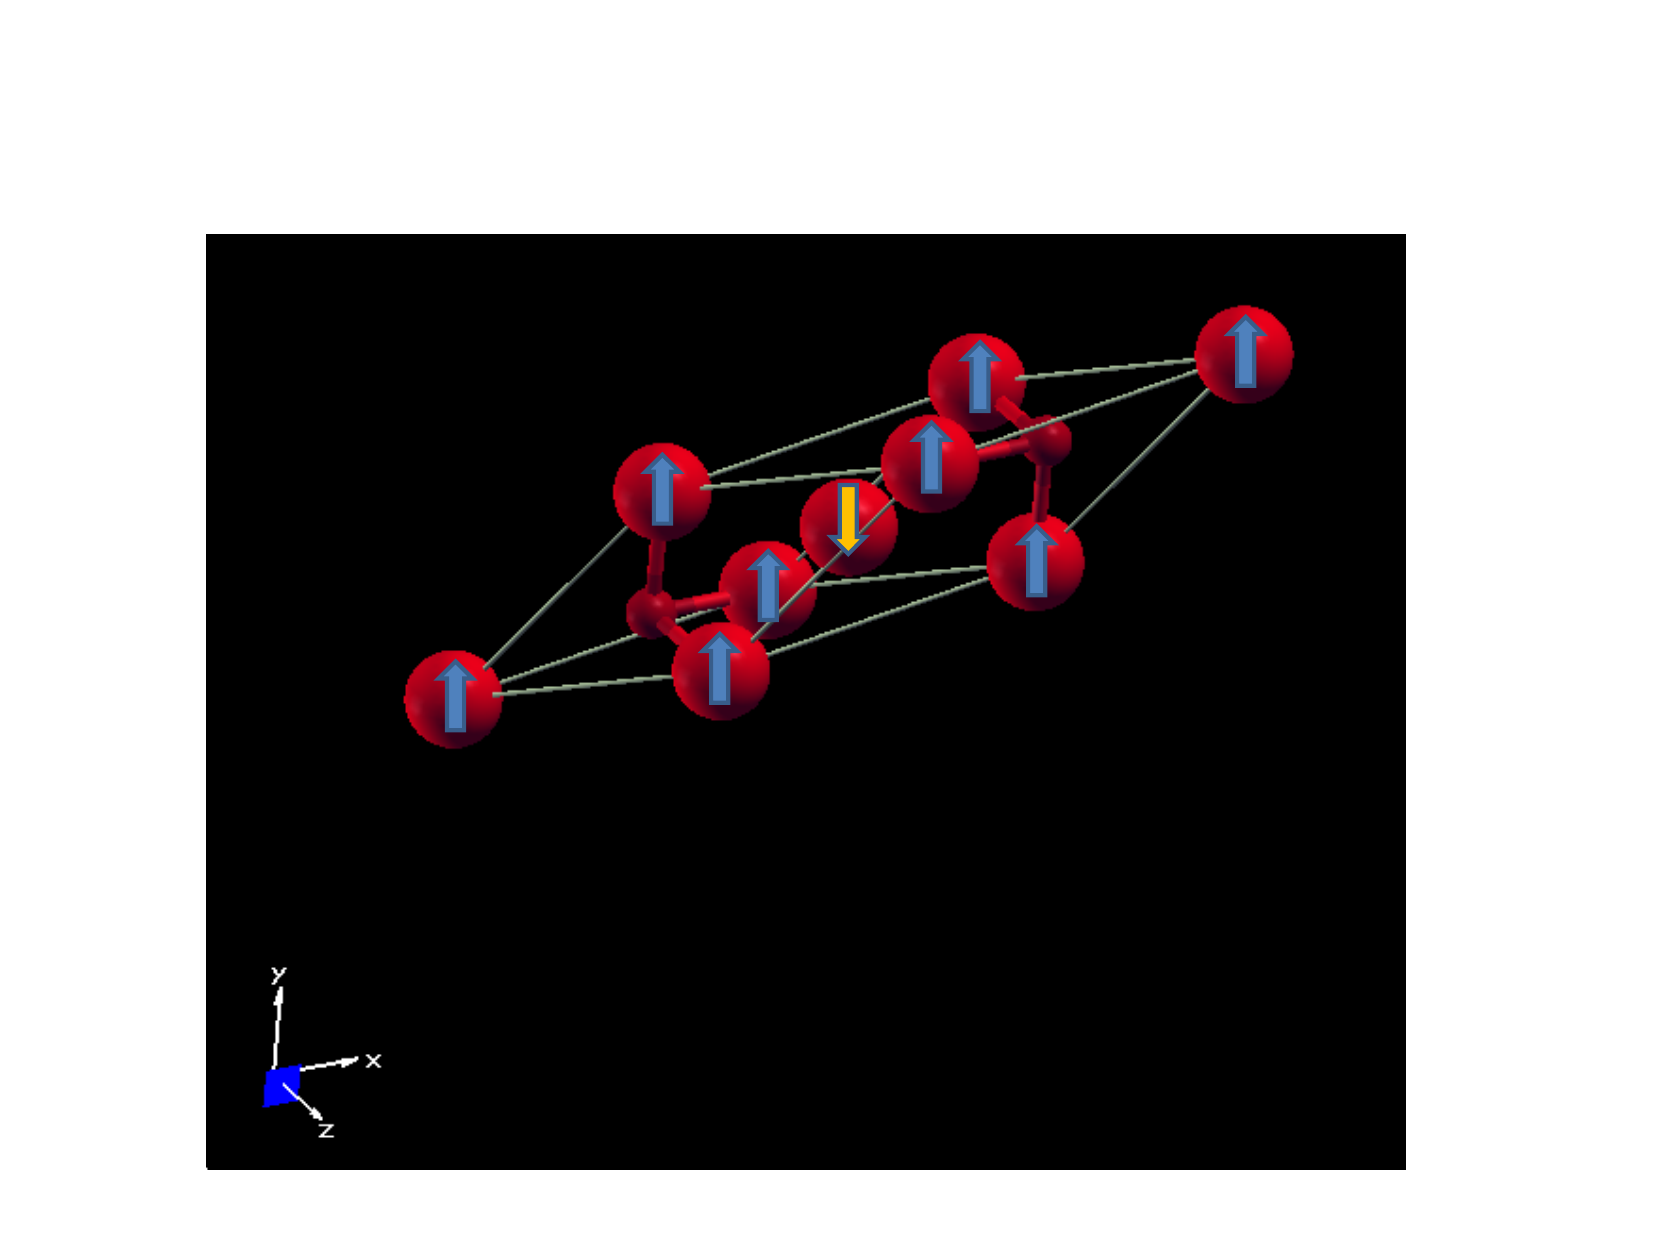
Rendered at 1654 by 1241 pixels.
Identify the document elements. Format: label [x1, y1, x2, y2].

text_box [914, 422, 949, 492]
text_box [751, 551, 786, 621]
picture [206, 234, 1406, 1170]
text_box [1228, 316, 1263, 386]
text_box [702, 633, 737, 703]
text_box [645, 454, 680, 524]
text_box [962, 342, 998, 412]
text_box [831, 485, 866, 554]
text_box [438, 661, 473, 731]
text_box [1019, 526, 1054, 596]
